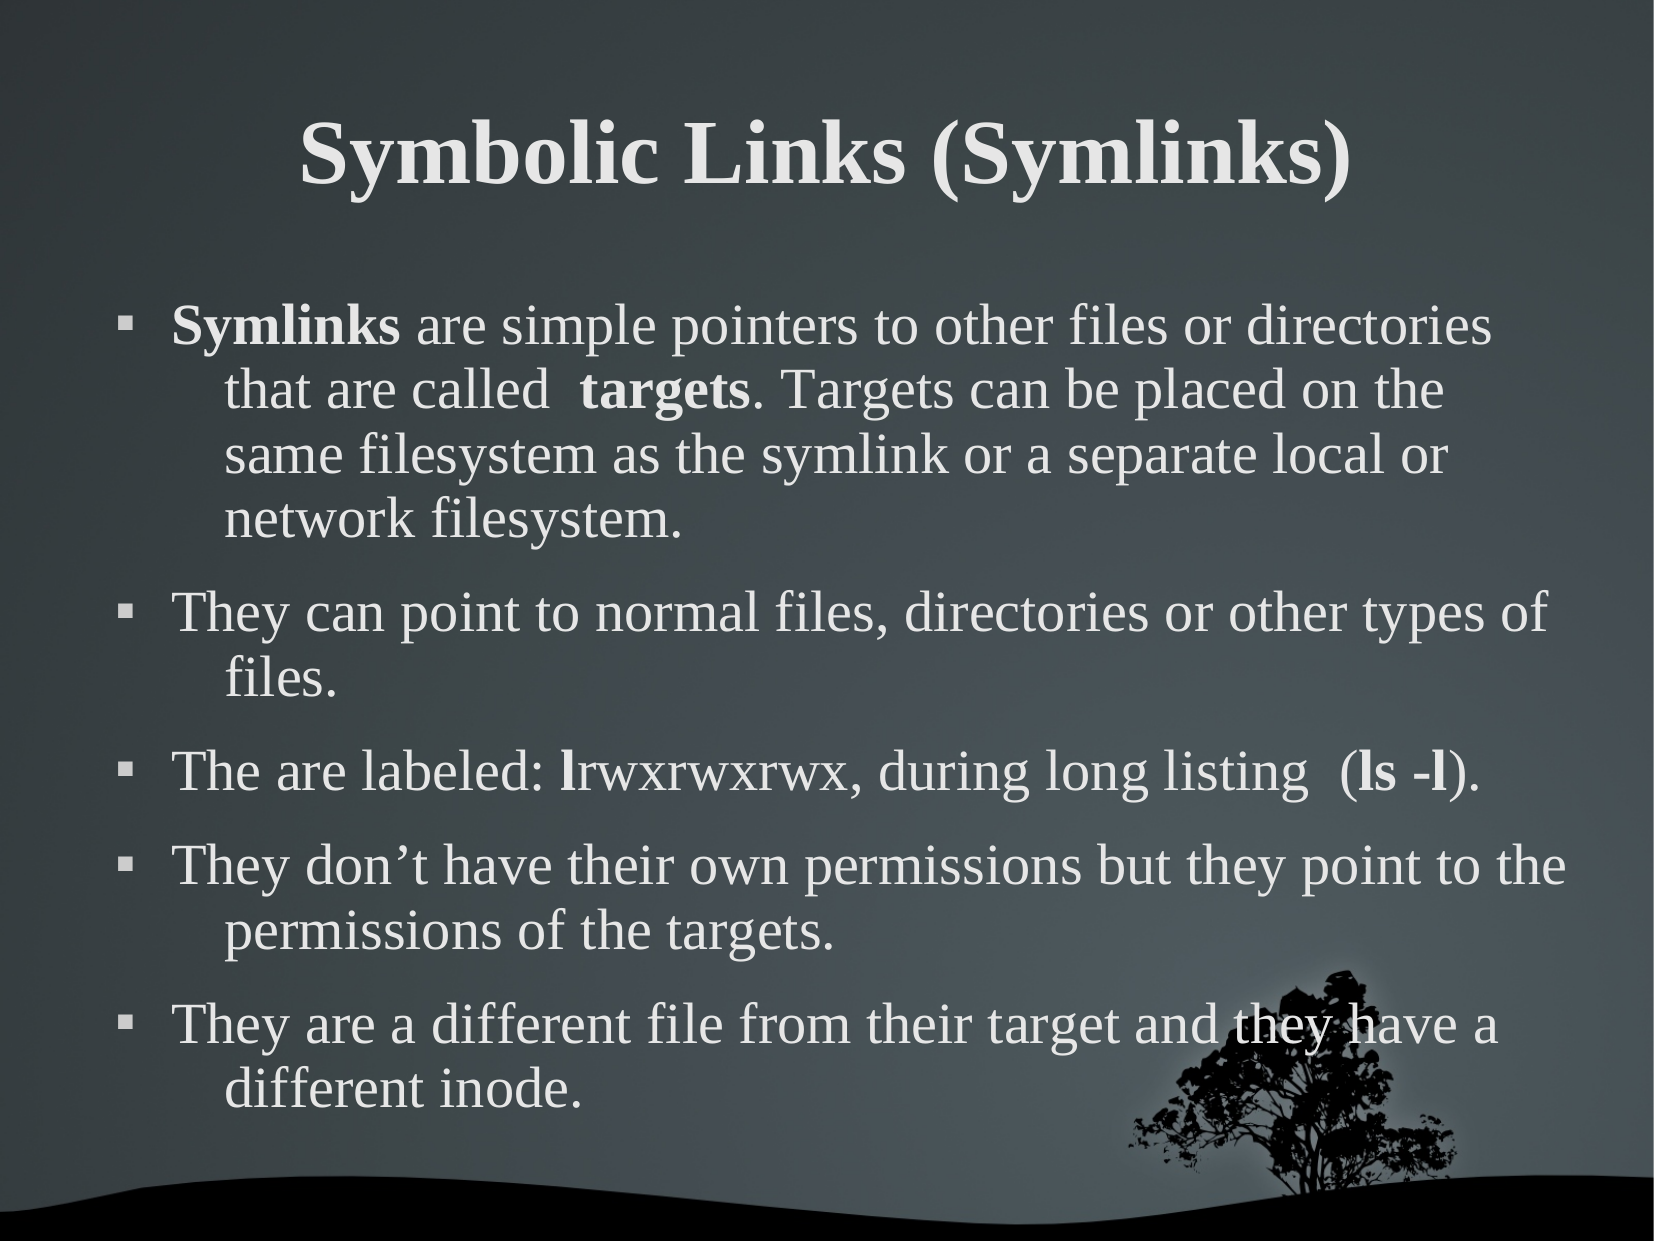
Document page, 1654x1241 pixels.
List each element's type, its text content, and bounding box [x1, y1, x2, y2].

title Symbolic Links (Symlinks) [82, 33, 1571, 273]
picture [0, 0, 1654, 1241]
list Symlinks are simple pointers to other files or directories that are called targets. Targets can be placed on the same filesystem as the symlink or a separate local or network filesystem. They can point to normal files, directories or other types of files. The are labeled: lrwxrwxrwx, during long listing (ls -l). They don’t have their own permissions but they point to the permissions of the targets. They are a different file from their target and they have a different inode. [82, 292, 1571, 1218]
